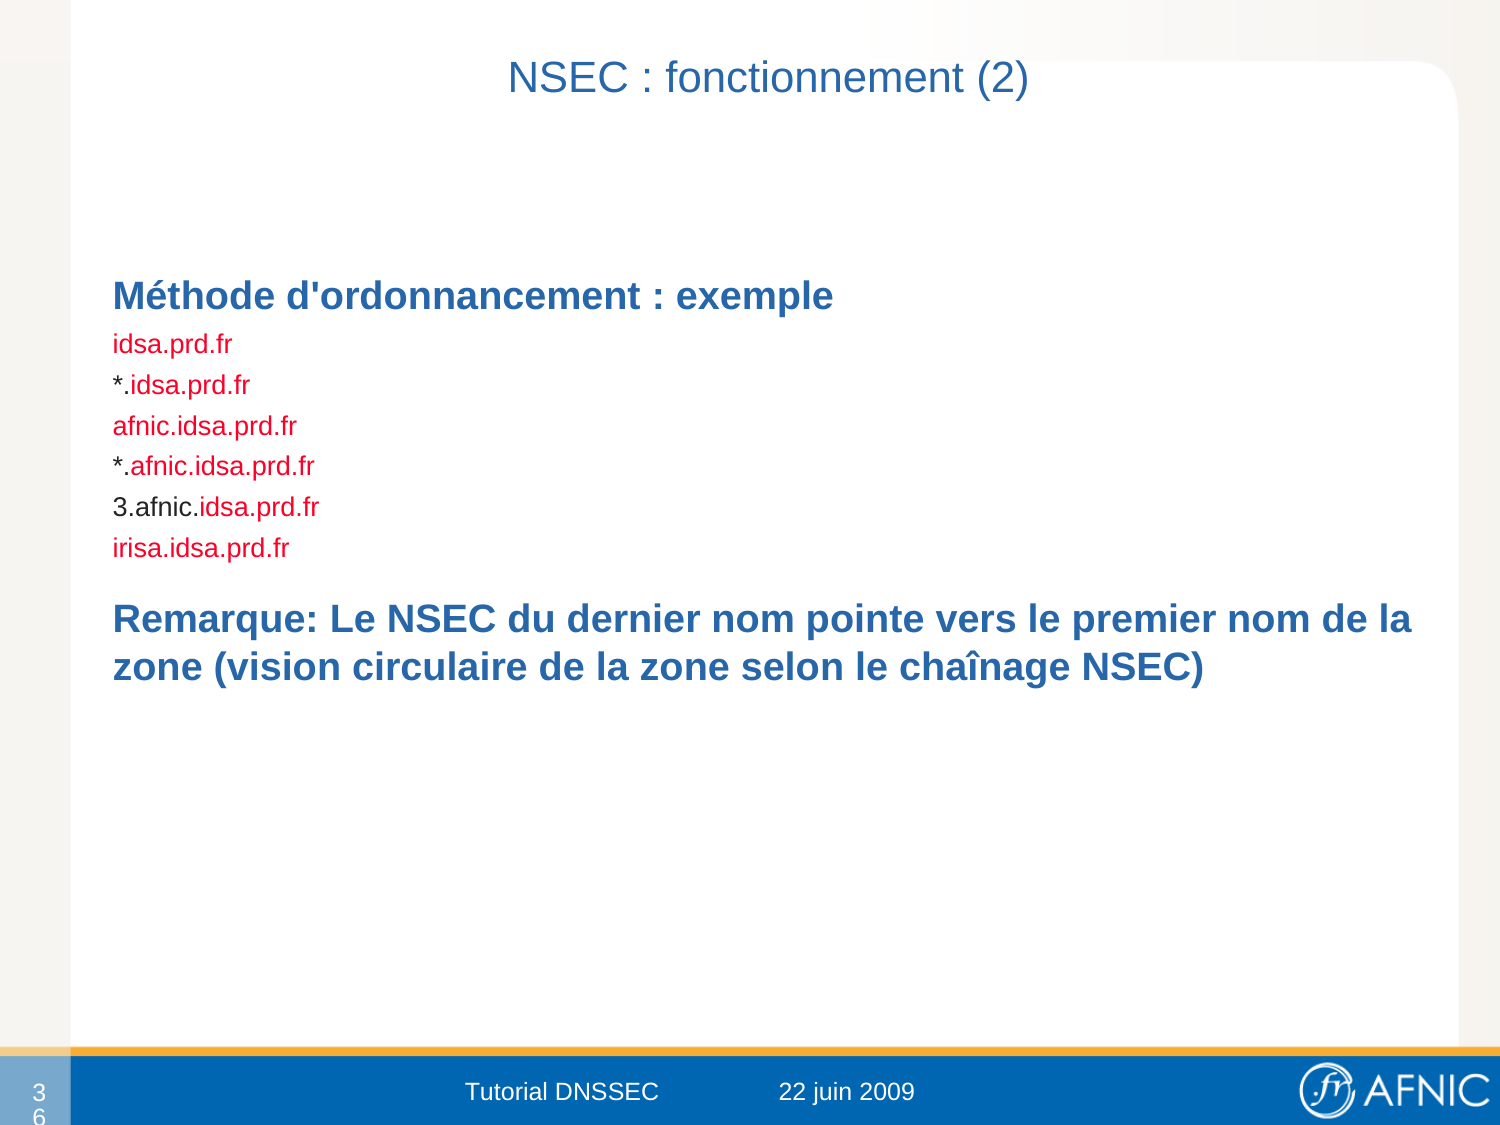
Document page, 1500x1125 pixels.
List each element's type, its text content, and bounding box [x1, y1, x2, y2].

picture [36, 1117, 43, 1124]
picture [0, 0, 1500, 1125]
list Méthode d'ordonnancement : exemple idsa.prd.fr *.idsa.prd.fr afnic.idsa.prd.fr *.afnic.idsa.prd.fr 3.afnic.idsa.prd.fr irisa.idsa.prd.fr Remarque: Le NSEC du dernier nom pointe vers le premier nom de la zone (vision circulaire de la zone selon le chaînage NSEC) [112, 266, 1426, 994]
title NSEC : fonctionnement (2) [112, 12, 1426, 138]
